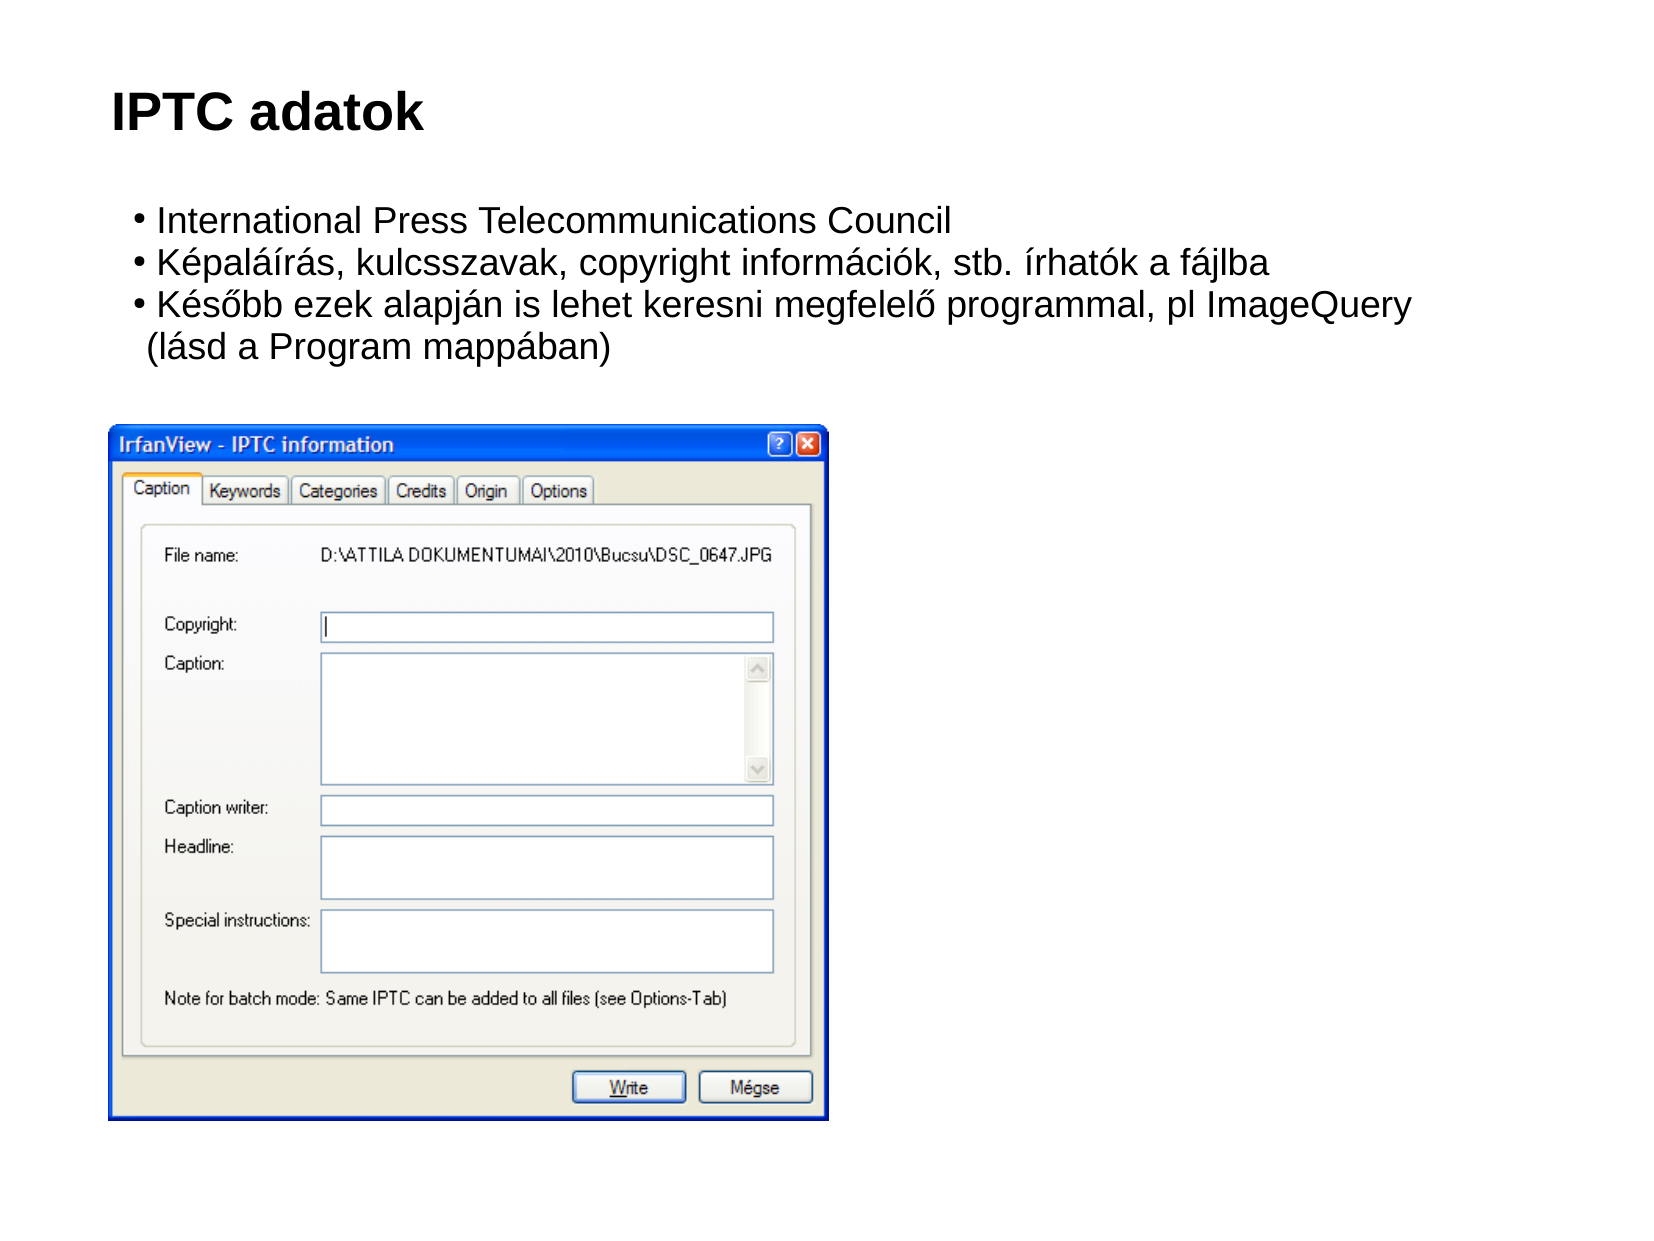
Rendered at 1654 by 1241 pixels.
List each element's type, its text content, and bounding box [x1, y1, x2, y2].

text_box IPTC adatok [96, 73, 441, 151]
text_box International Press Telecommunications Council Képaláírás, kulcsszavak, copyright információk, stb. írhatók a fájlba Később ezek alapján is lehet keresni megfelelő programmal, pl ImageQuery (lásd a Program mappában) [118, 191, 1427, 375]
picture [108, 424, 829, 1121]
